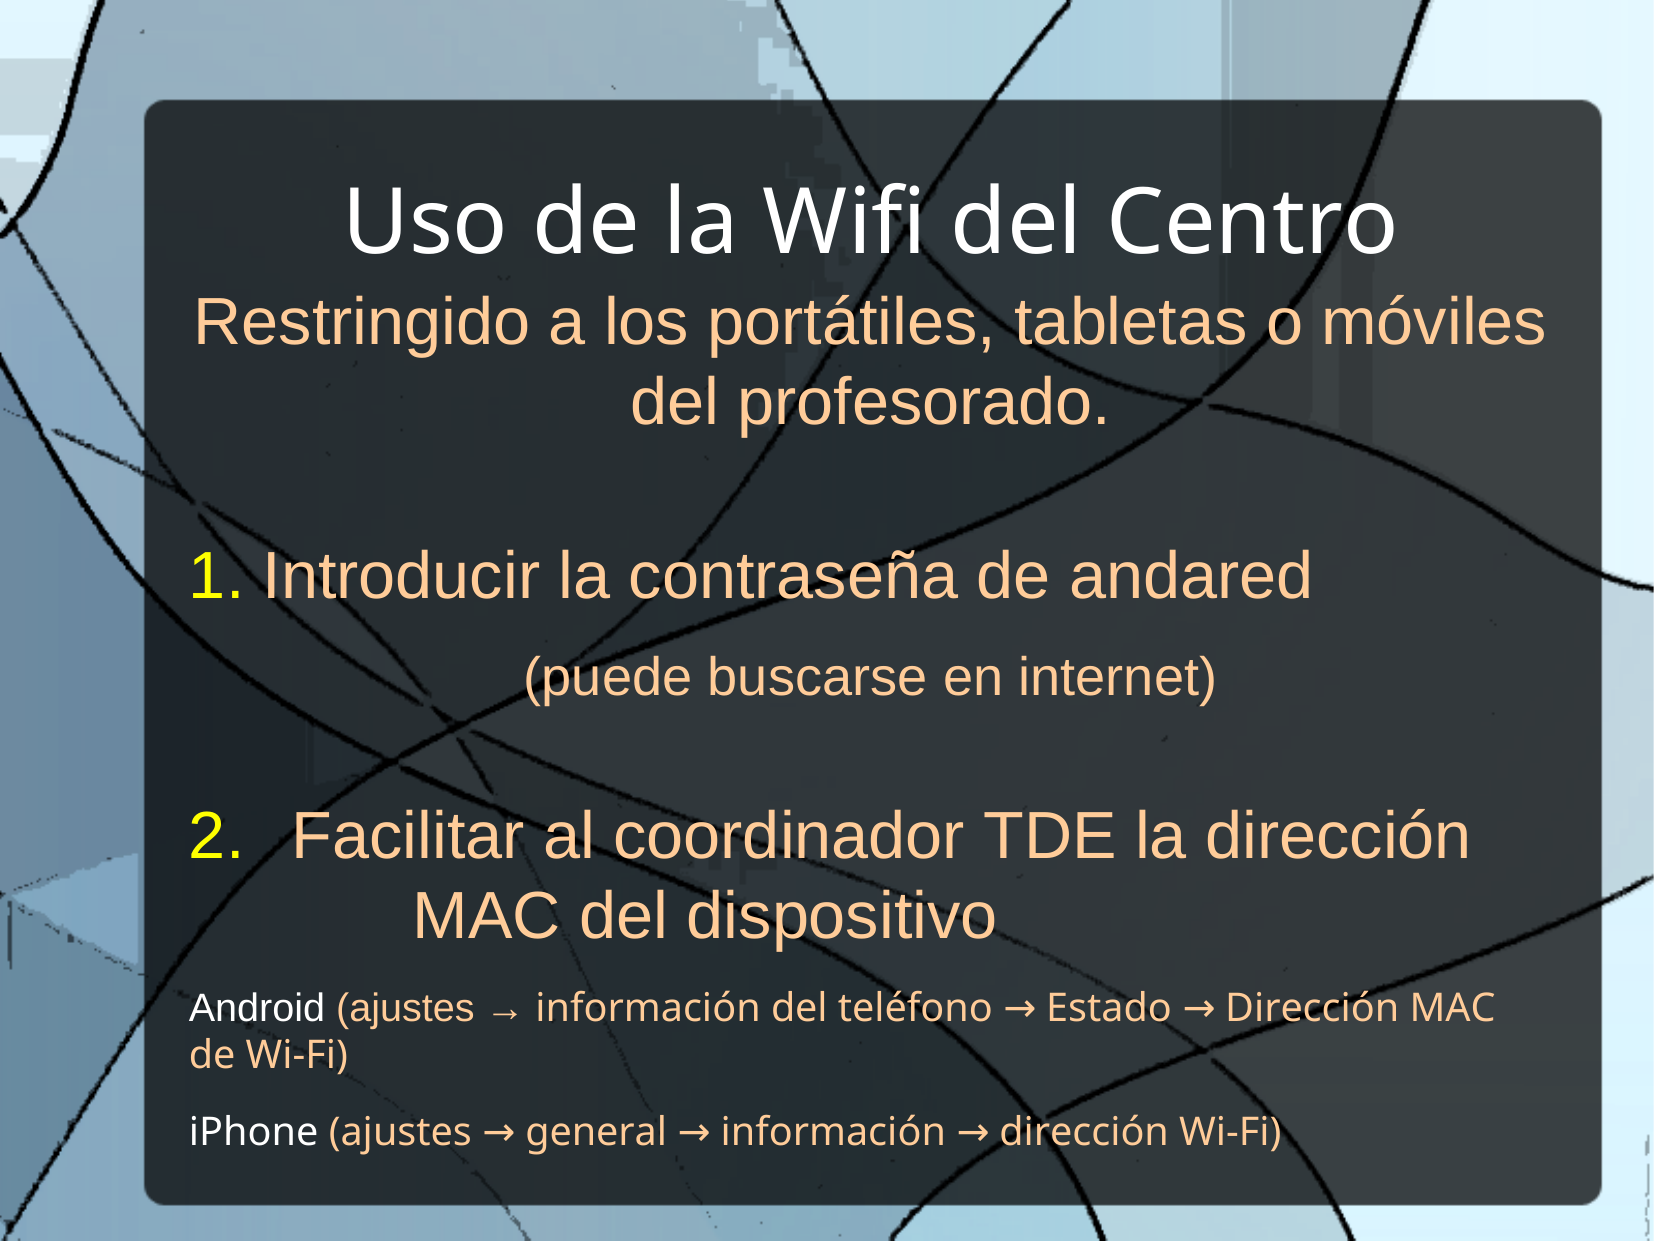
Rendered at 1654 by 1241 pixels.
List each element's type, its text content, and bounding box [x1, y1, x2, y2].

title Uso de la Wifi del Centro [159, 108, 1583, 325]
picture [0, 0, 1654, 1241]
list Restringido a los portátiles, tabletas o móviles del profesorado. Introducir la contraseña de andared (puede buscarse en internet) Facilitar al coordinador TDE la dirección MAC del dispositivo Android (ajustes → información del teléfono → Estado → Dirección MAC de Wi-Fi) iPhone (ajustes → general → información → dirección Wi-Fi) [188, 277, 1554, 1077]
